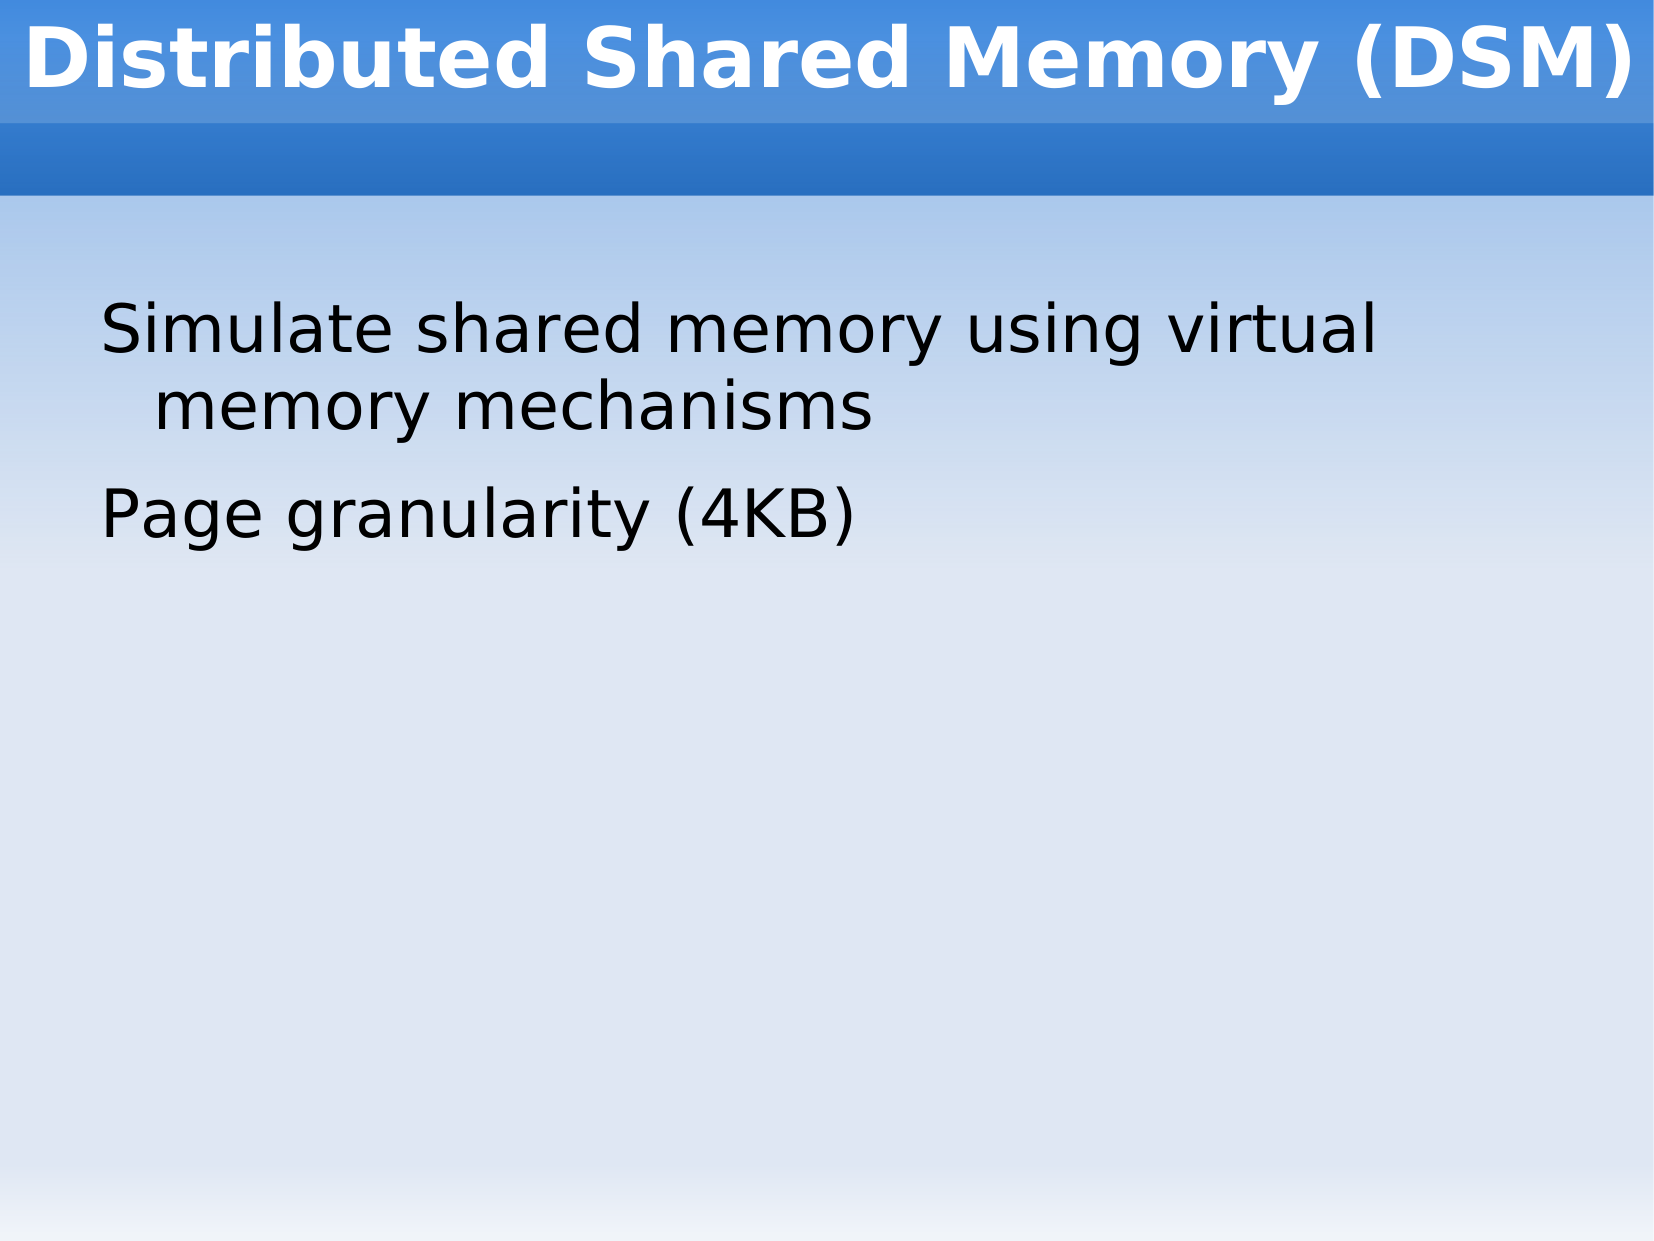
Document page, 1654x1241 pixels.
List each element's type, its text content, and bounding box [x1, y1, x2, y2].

picture [0, 0, 1654, 1241]
title Distributed Shared Memory (DSM) [22, 0, 1643, 119]
list Simulate shared memory using virtual memory mechanisms Page granularity (4KB) [82, 290, 1571, 1094]
